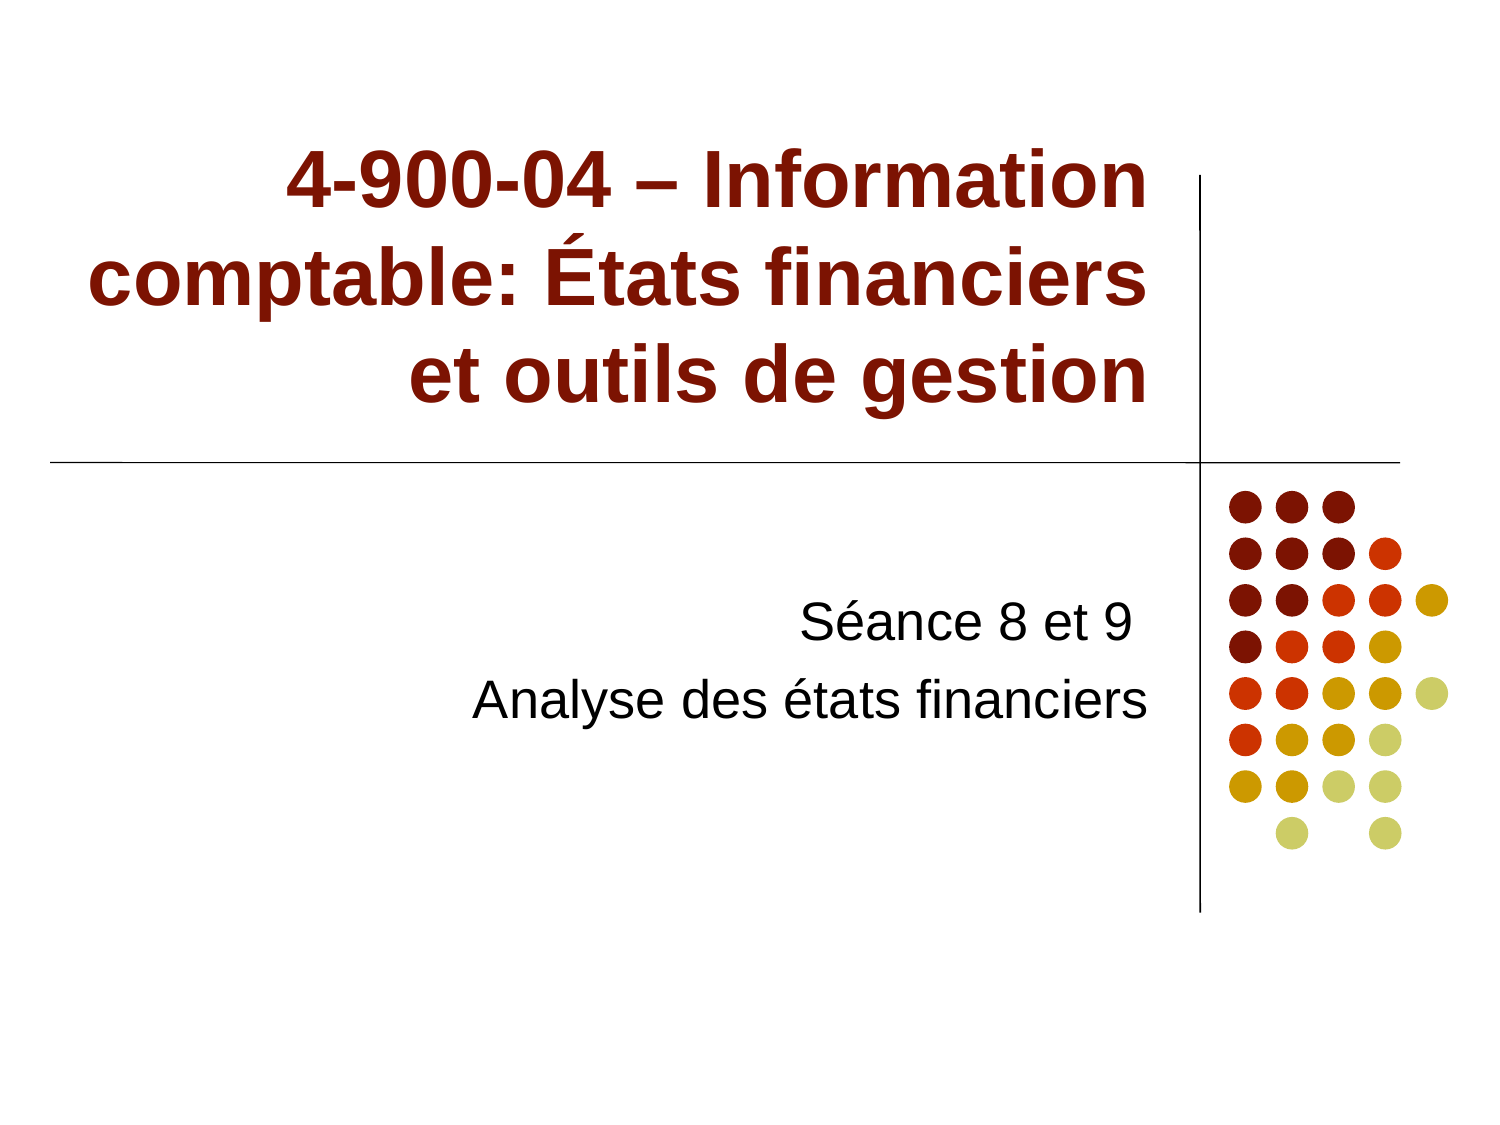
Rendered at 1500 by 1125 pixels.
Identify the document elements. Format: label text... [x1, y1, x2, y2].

text_box 4-900-04 – Information comptable: États financiers et outils de gestion [51, 76, 1165, 427]
text_box Séance 8 et 9 Analyse des états financiers [139, 500, 1165, 888]
